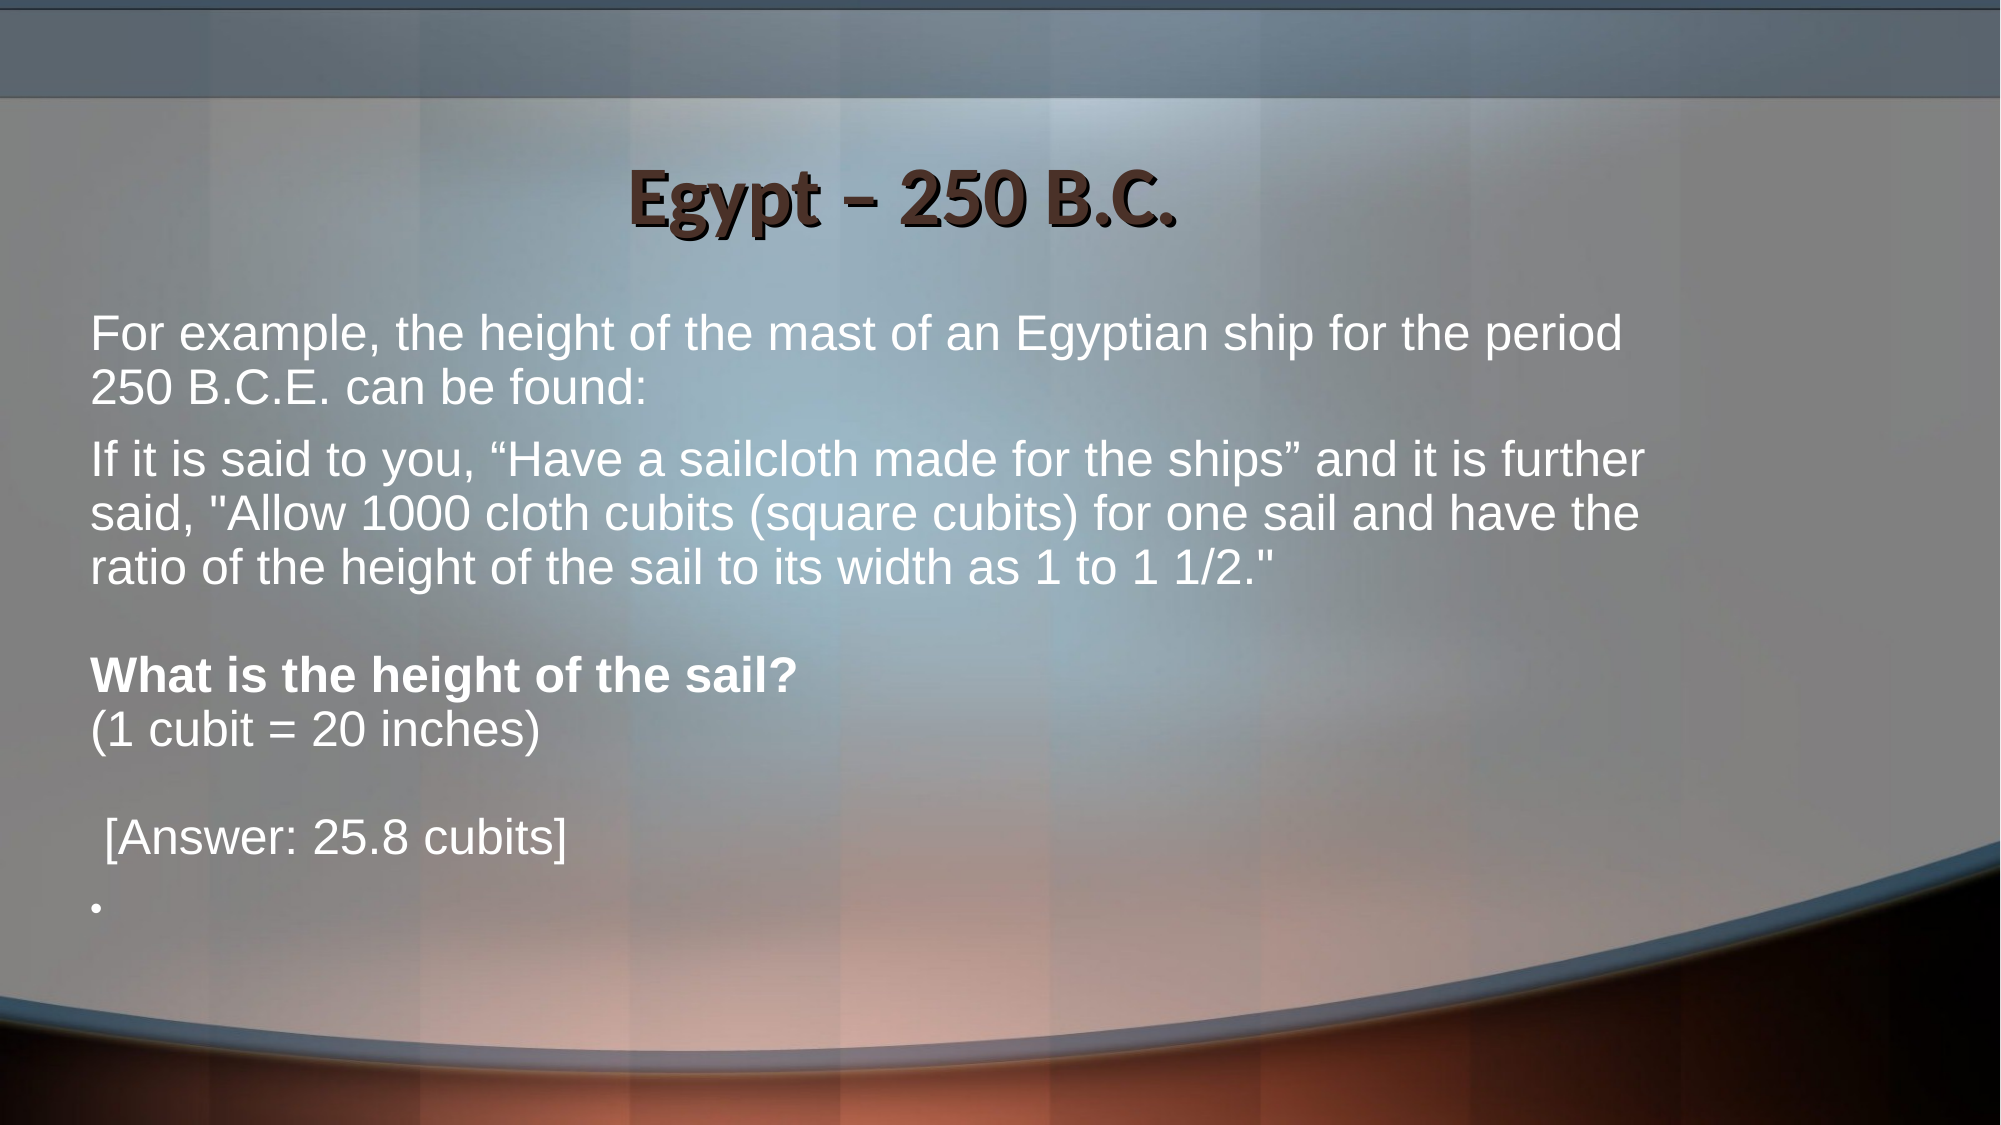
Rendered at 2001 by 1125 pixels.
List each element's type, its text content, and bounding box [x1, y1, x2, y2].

list For example, the height of the mast of an Egyptian ship for the period 250 B.C.E. can be found: If it is said to you, “Have a sailcloth made for the ships” and it is further said, "Allow 1000 cloth cubits (square cubits) for one sail and have the ratio of the height of the sail to its width as 1 to 1 1/2." What is the height of the sail? (1 cubit = 20 inches) [Answer: 25.8 cubits] [75, 299, 1732, 920]
title Egypt – 250 B.C. [75, 104, 1732, 294]
